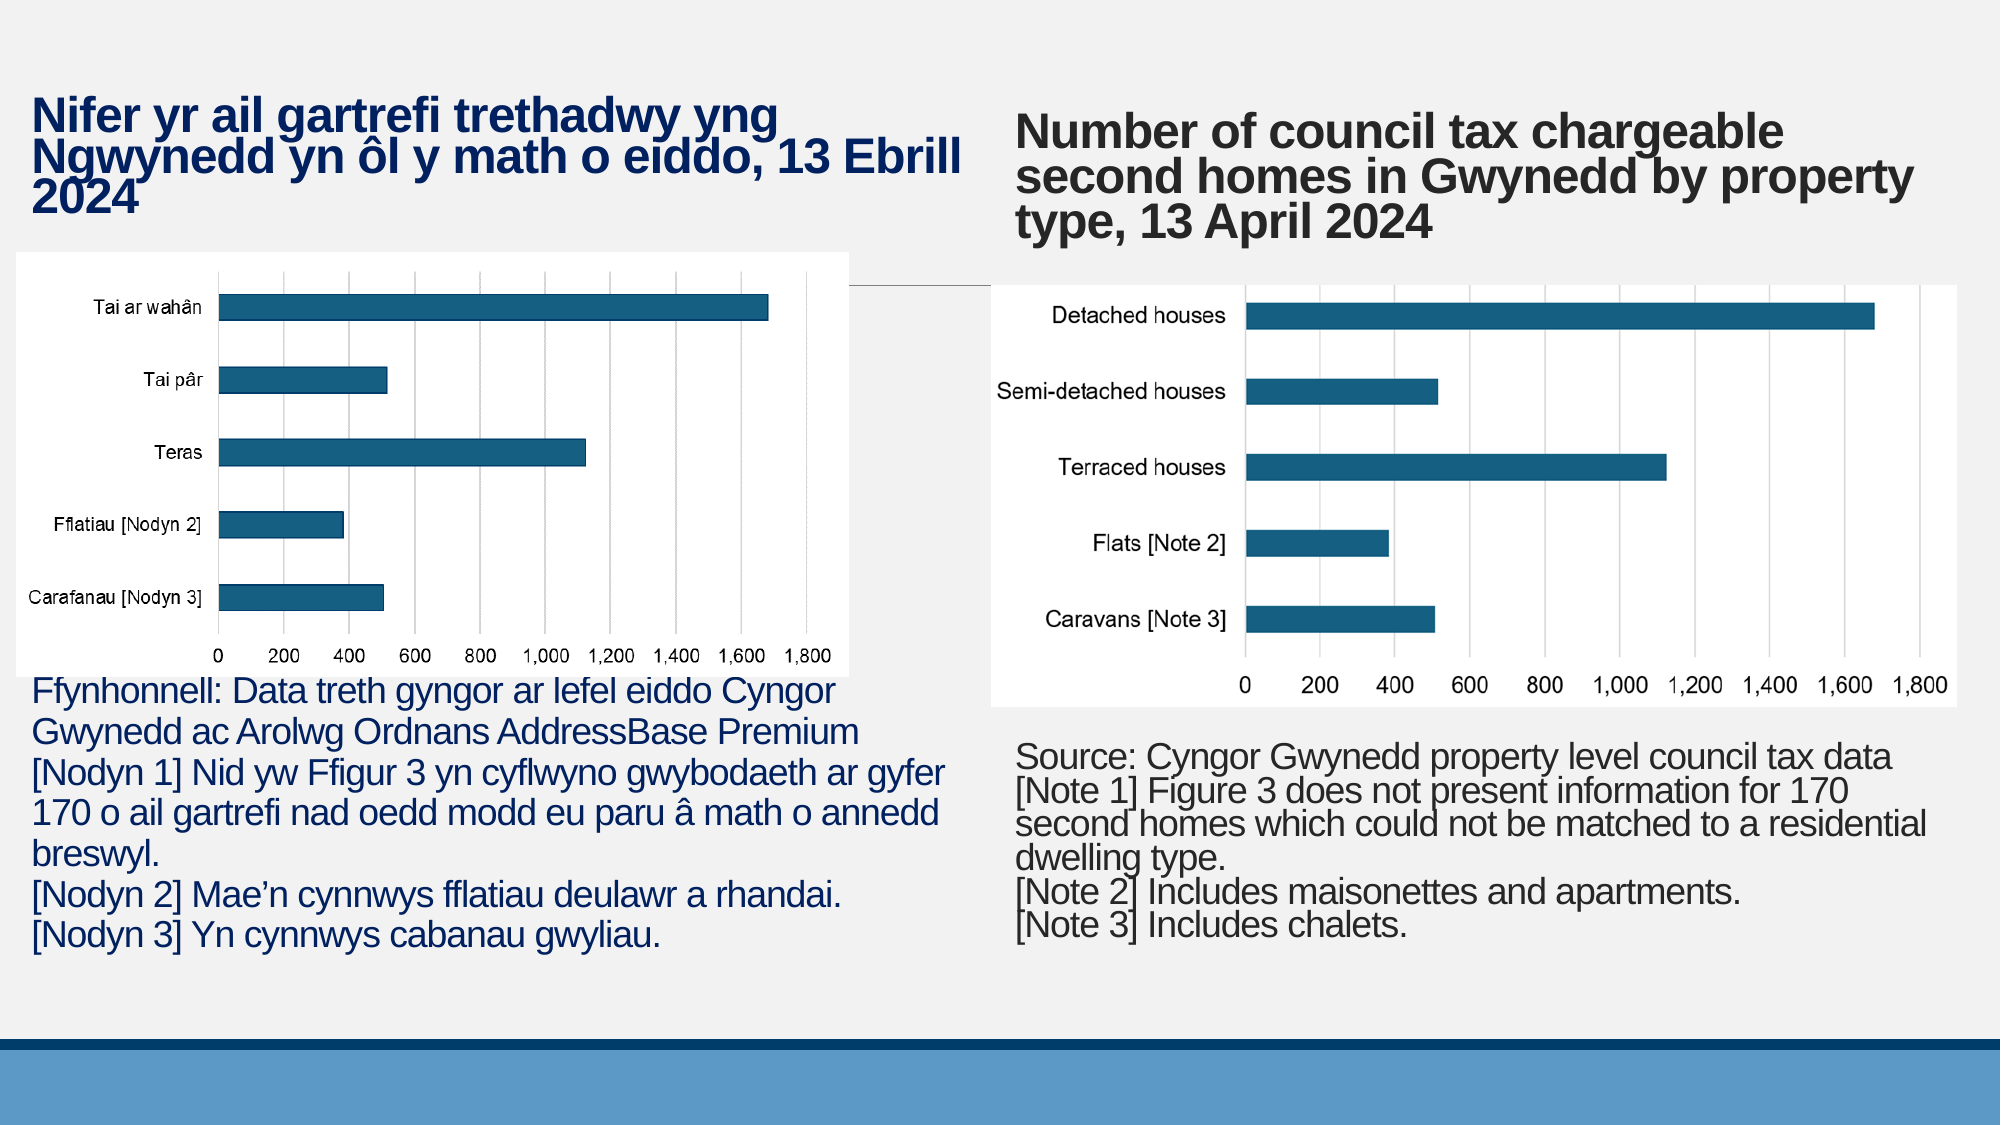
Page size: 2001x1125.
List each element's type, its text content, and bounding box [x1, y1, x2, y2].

text_box Number of council tax chargeable second homes in Gwynedd by property type, 13 April 2024 Source: Cyngor Gwynedd property level council tax data [Note 1] Figure 3 does not present information for 170 second homes which could not be matched to a residential dwelling type. [Note 2] Includes maisonettes and apartments. [Note 3] Includes chalets. [1001, 707, 1948, 1006]
picture [16, 252, 849, 677]
picture [991, 285, 1957, 707]
text_box Number of council tax chargeable second homes in Gwynedd by property type, 13 April 2024 Source: Cyngor Gwynedd property level council tax data [Note 1] Figure 3 does not present information for 170 second homes which could not be matched to a residential dwelling type. [Note 2] Includes maisonettes and apartments. [Note 3] Includes chalets. [1001, 51, 1948, 285]
title Nifer yr ail gartrefi trethadwy yng Ngwynedd yn ôl y math o eiddo, 13 Ebrill 2024 Ffynhonnell: Data treth gyngor ar lefel eiddo Cyngor Gwynedd ac Arolwg Ordnans AddressBase Premium [Nodyn 1] Nid yw Ffigur 3 yn cyflwyno gwybodaeth ar gyfer 170 o ail gartrefi nad oedd modd eu paru â math o annedd breswyl. [Nodyn 2] Mae’n cynnwys fflatiau deulawr a rhandai. [Nodyn 3] Yn cynnwys cabanau gwyliau. [16, 51, 1001, 1006]
